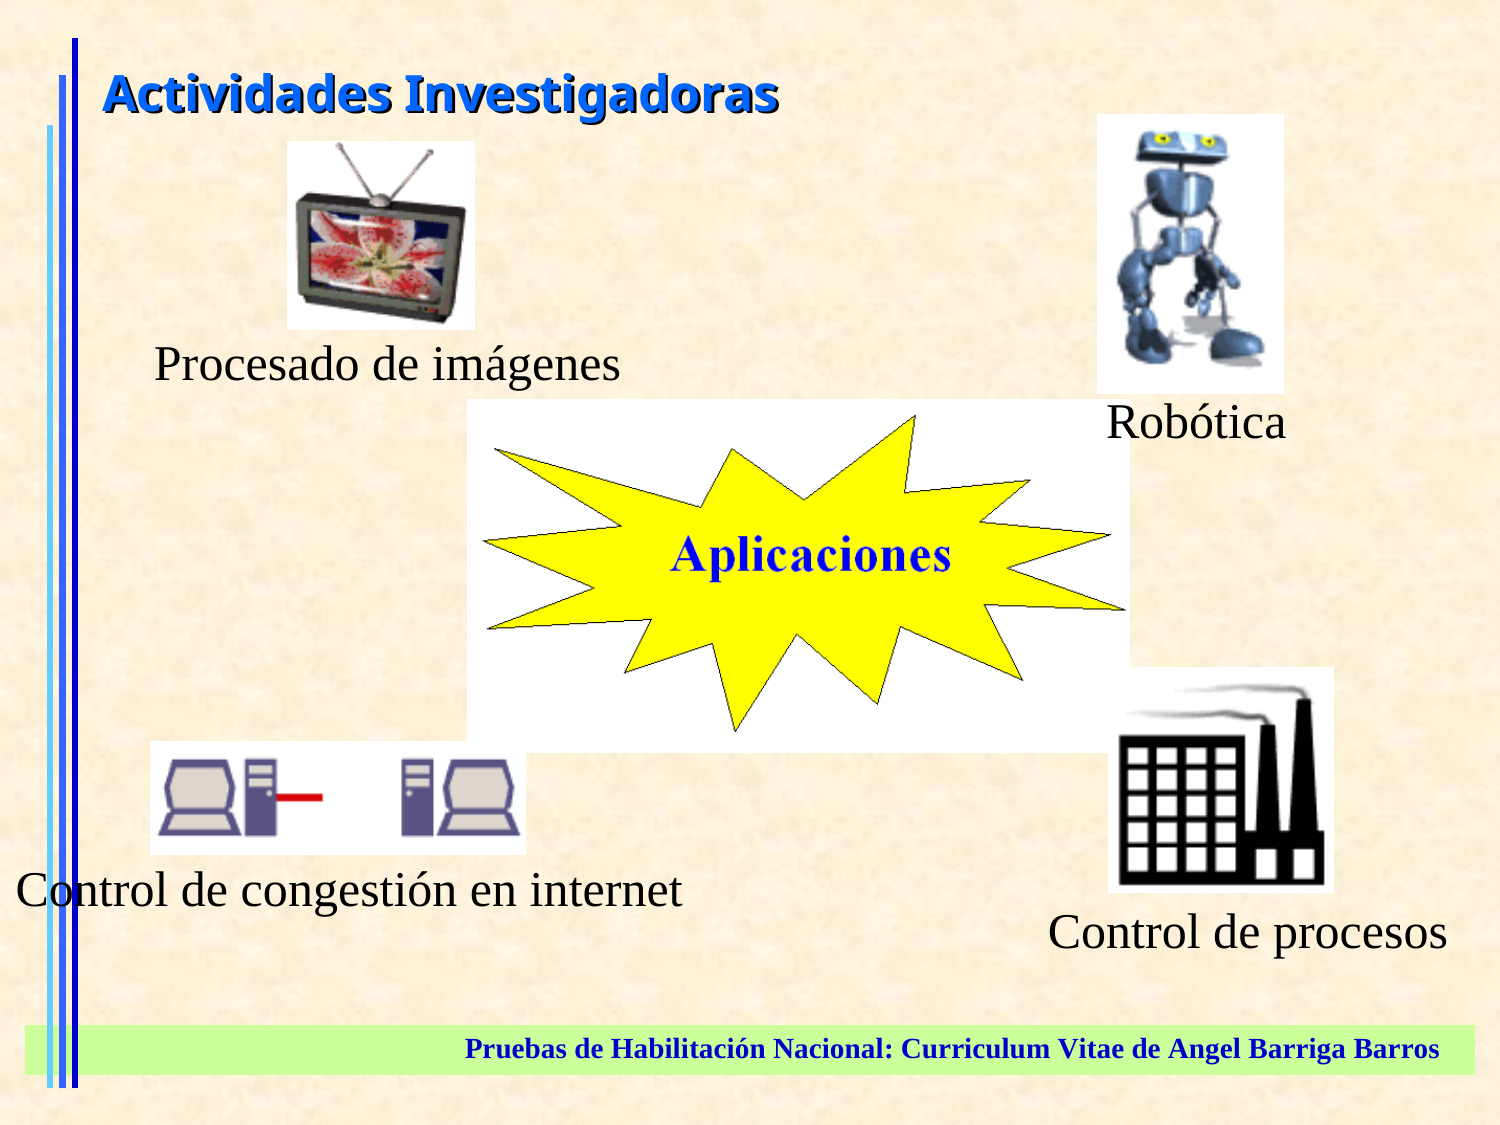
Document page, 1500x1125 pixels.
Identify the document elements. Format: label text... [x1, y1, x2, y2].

picture [53, 926, 59, 1025]
text_box Control de congestión en internet [0, 854, 699, 926]
picture [66, 926, 72, 1025]
text_box Control de procesos [1033, 896, 1464, 968]
text_box Procesado de imágenes [139, 341, 637, 397]
text_box Actividades Investigadoras [87, 49, 794, 134]
picture [0, 0, 1500, 1125]
text_box Robótica [1091, 386, 1302, 458]
